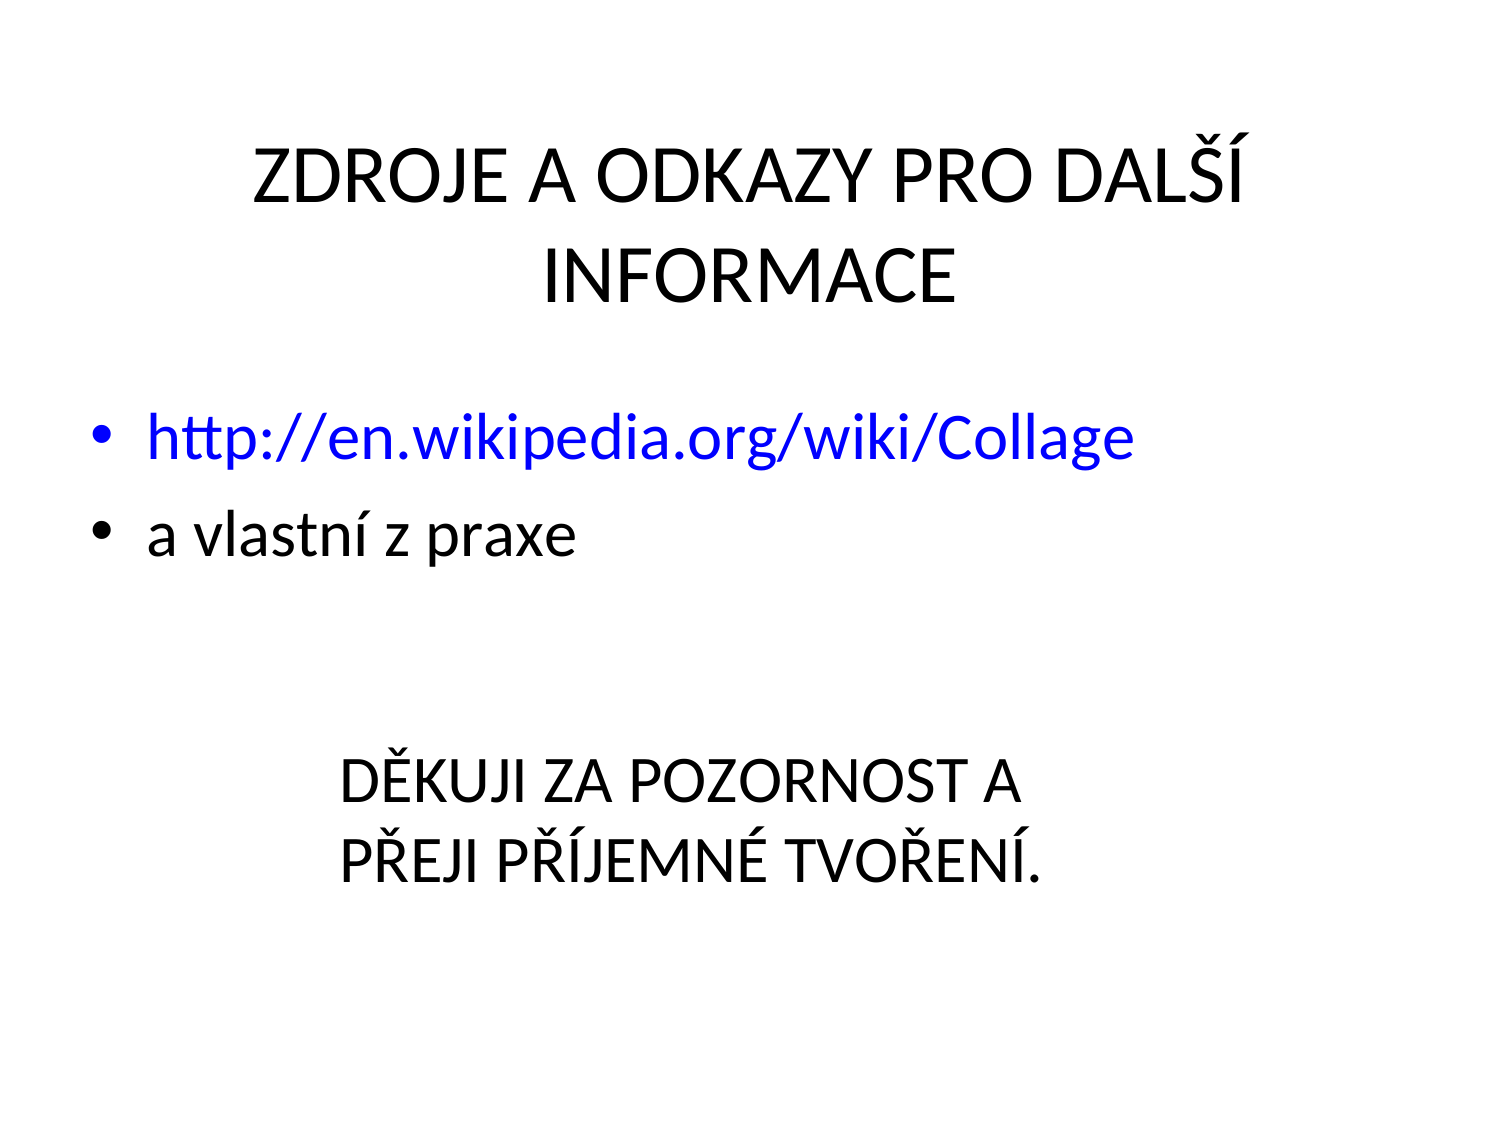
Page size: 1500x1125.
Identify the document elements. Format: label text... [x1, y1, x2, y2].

title ZDROJE A ODKAZY PRO DALŠÍ INFORMACE [75, 111, 1426, 327]
text_box DĚKUJI ZA POZORNOST A PŘEJI PŘÍJEMNÉ TVOŘENÍ. [324, 727, 1176, 904]
list http://en.wikipedia.org/wiki/Collage a vlastní z praxe [75, 385, 1426, 676]
